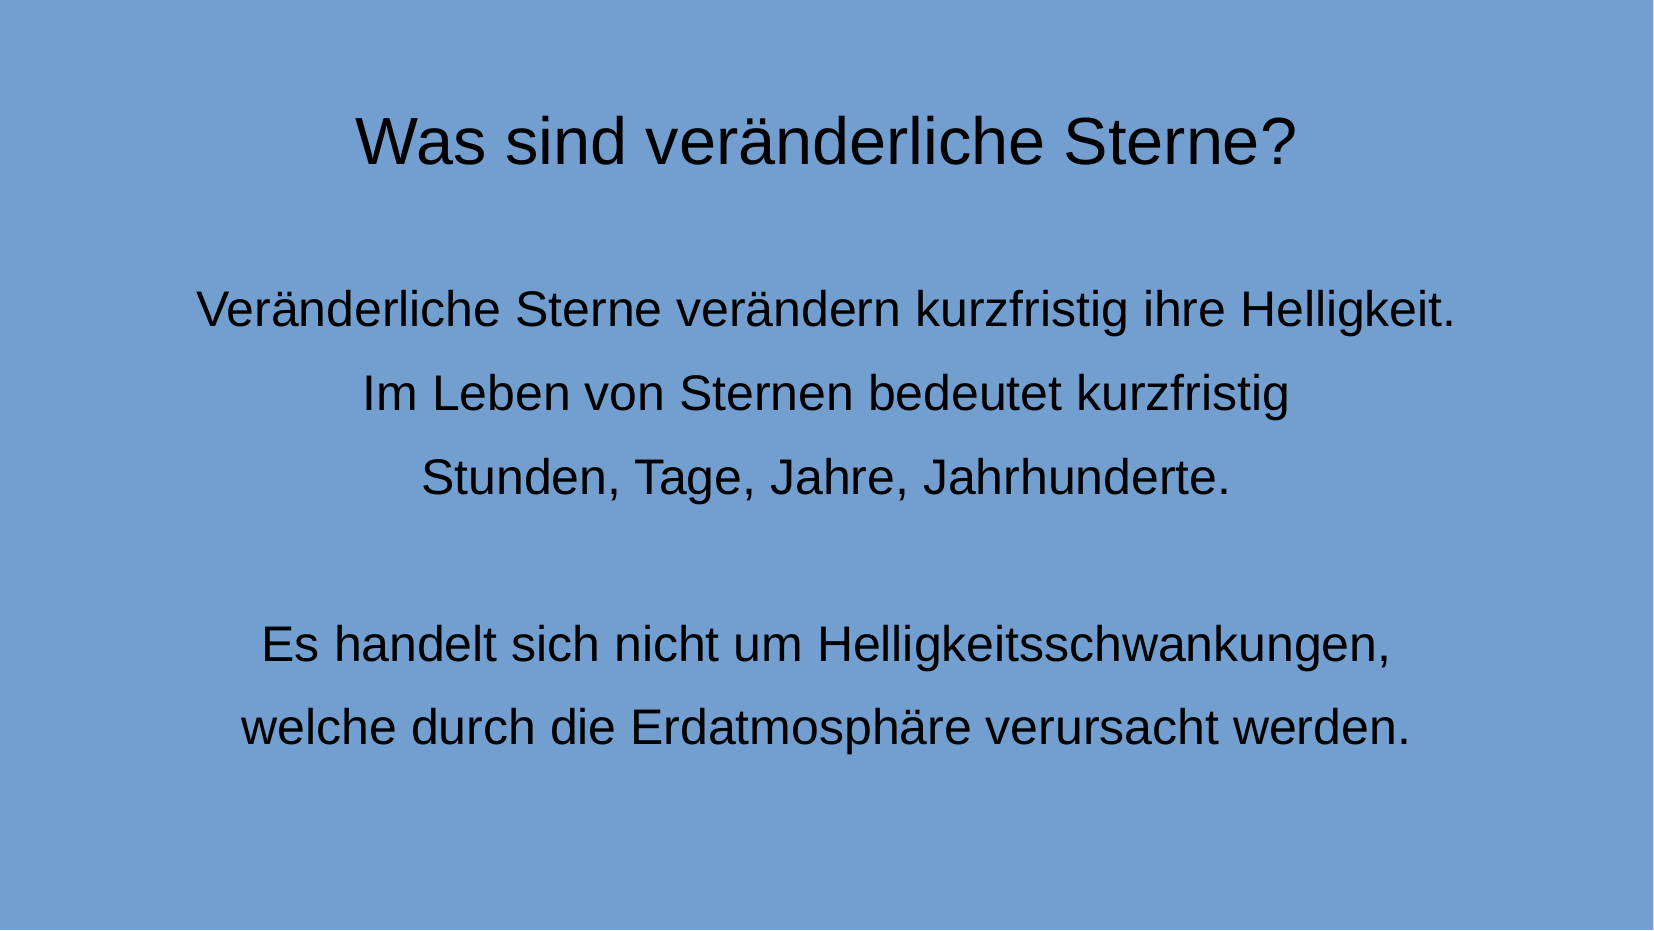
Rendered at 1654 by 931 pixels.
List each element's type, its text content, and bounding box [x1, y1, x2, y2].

text_box Was sind veränderliche Sterne? Veränderliche Sterne verändern kurzfristig ihre Helligkeit. Im Leben von Sternen bedeutet kurzfristig Stunden, Tage, Jahre, Jahrhunderte. Es handelt sich nicht um Helligkeitsschwankungen, welche durch die Erdatmosphäre verursacht werden. [29, 29, 1625, 931]
